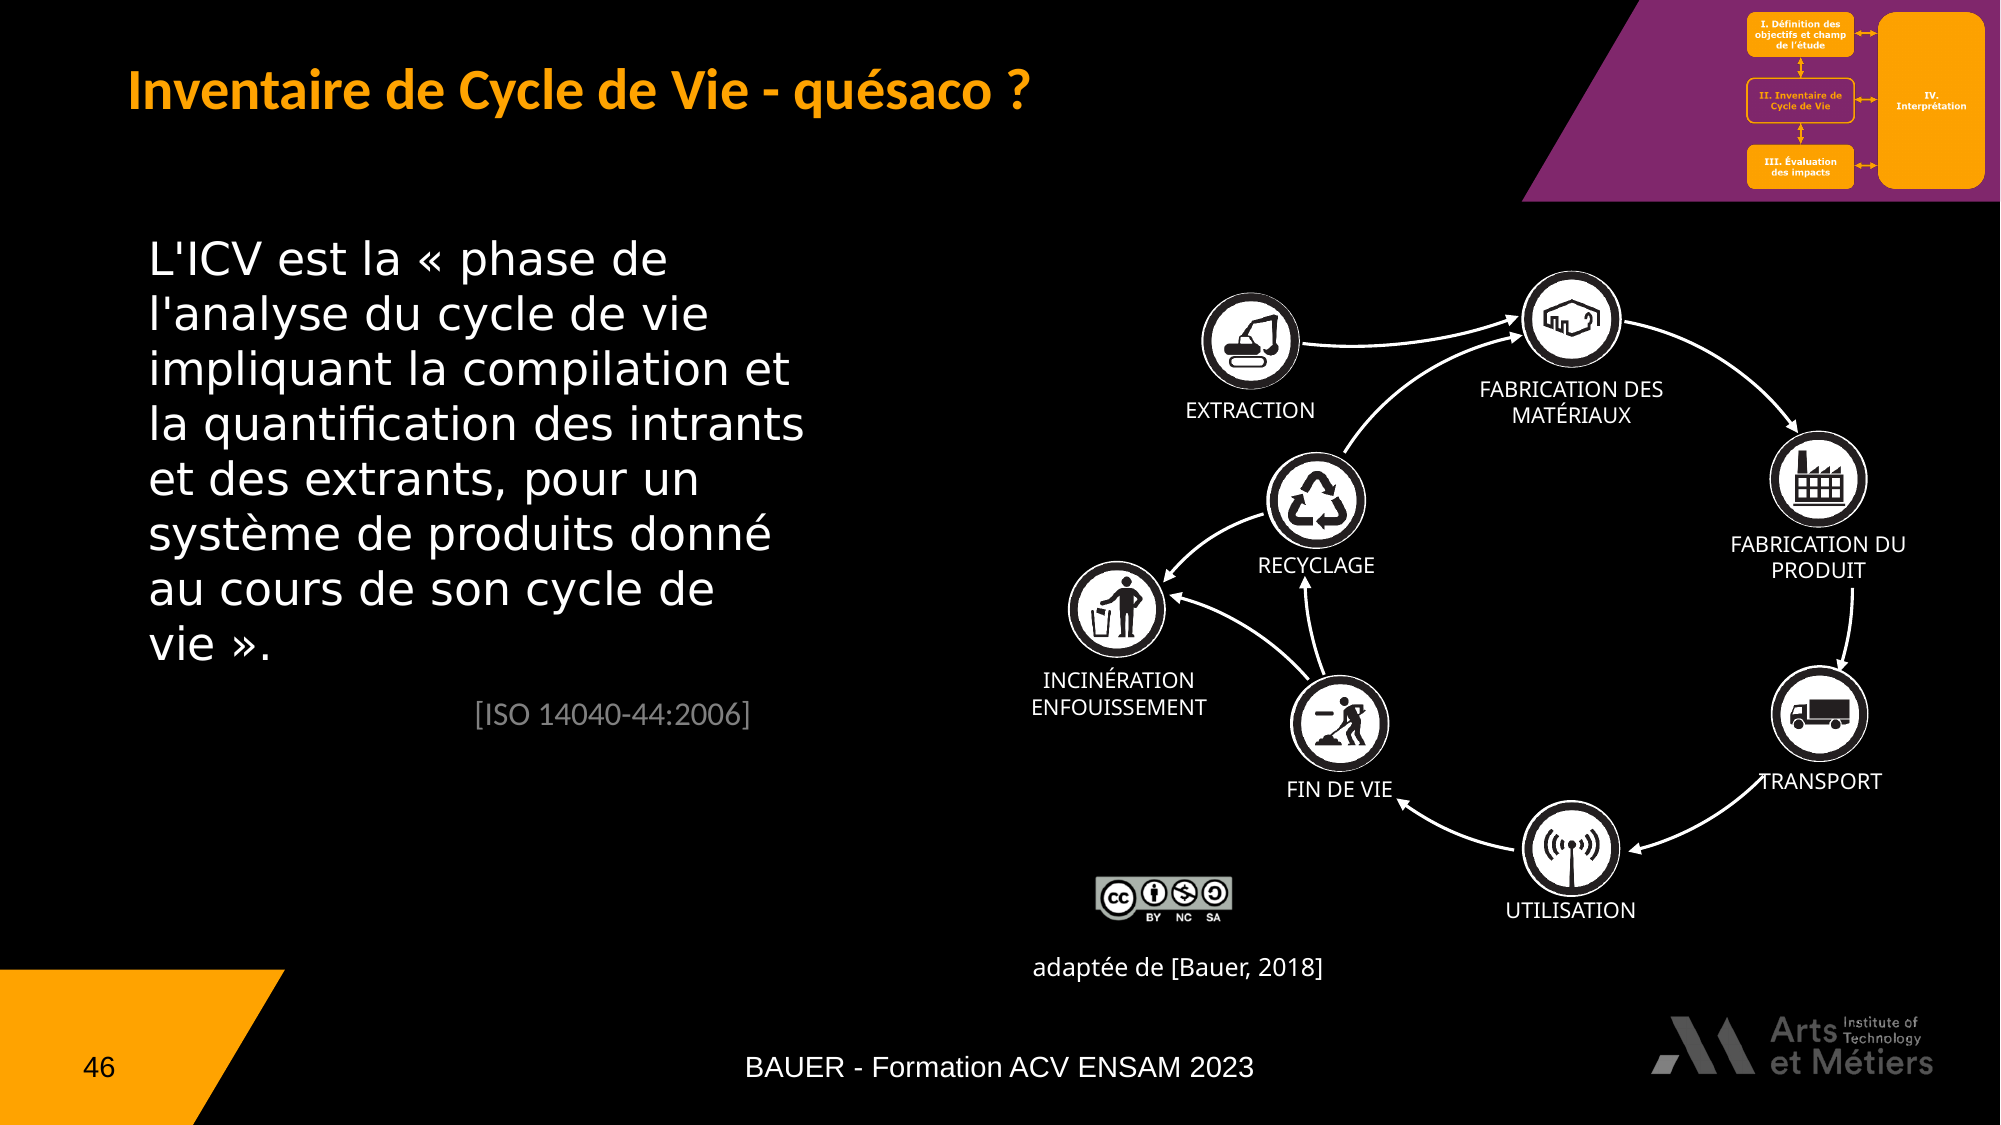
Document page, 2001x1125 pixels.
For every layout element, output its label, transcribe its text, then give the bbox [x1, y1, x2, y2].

text_box [1769, 430, 1868, 528]
text_box adaptée de [Bauer, 2018] [1017, 944, 1403, 990]
text_box Incinération Enfouissement [1023, 667, 1215, 720]
text_box Transport [1723, 767, 1918, 794]
text_box [1290, 674, 1390, 772]
text_box Fabrication du produit [1729, 530, 1908, 583]
title Inventaire de Cycle de Vie - quésaco ? [112, 51, 1430, 166]
picture [1631, 997, 1952, 1093]
text_box [1521, 800, 1621, 897]
text_box Utilisation [1498, 896, 1644, 923]
text_box [1067, 560, 1166, 658]
text_box L'ICV est la « phase de l'analyse du cycle de vie impliquant la compilation et la quantification des intrants et des extrants, pour un système de produits donné au cours de son cycle de vie ». [133, 222, 853, 897]
text_box [1201, 292, 1300, 390]
text_box [1266, 452, 1367, 549]
text_box Extraction [1161, 396, 1340, 423]
text_box [1521, 270, 1622, 368]
text_box Fin de Vie [1237, 775, 1443, 803]
text_box Fabrication des matériaux [1476, 375, 1667, 428]
text_box Recyclage [1228, 551, 1404, 578]
picture [1746, 12, 1985, 189]
text_box [1770, 665, 1869, 763]
picture [1094, 875, 1233, 924]
